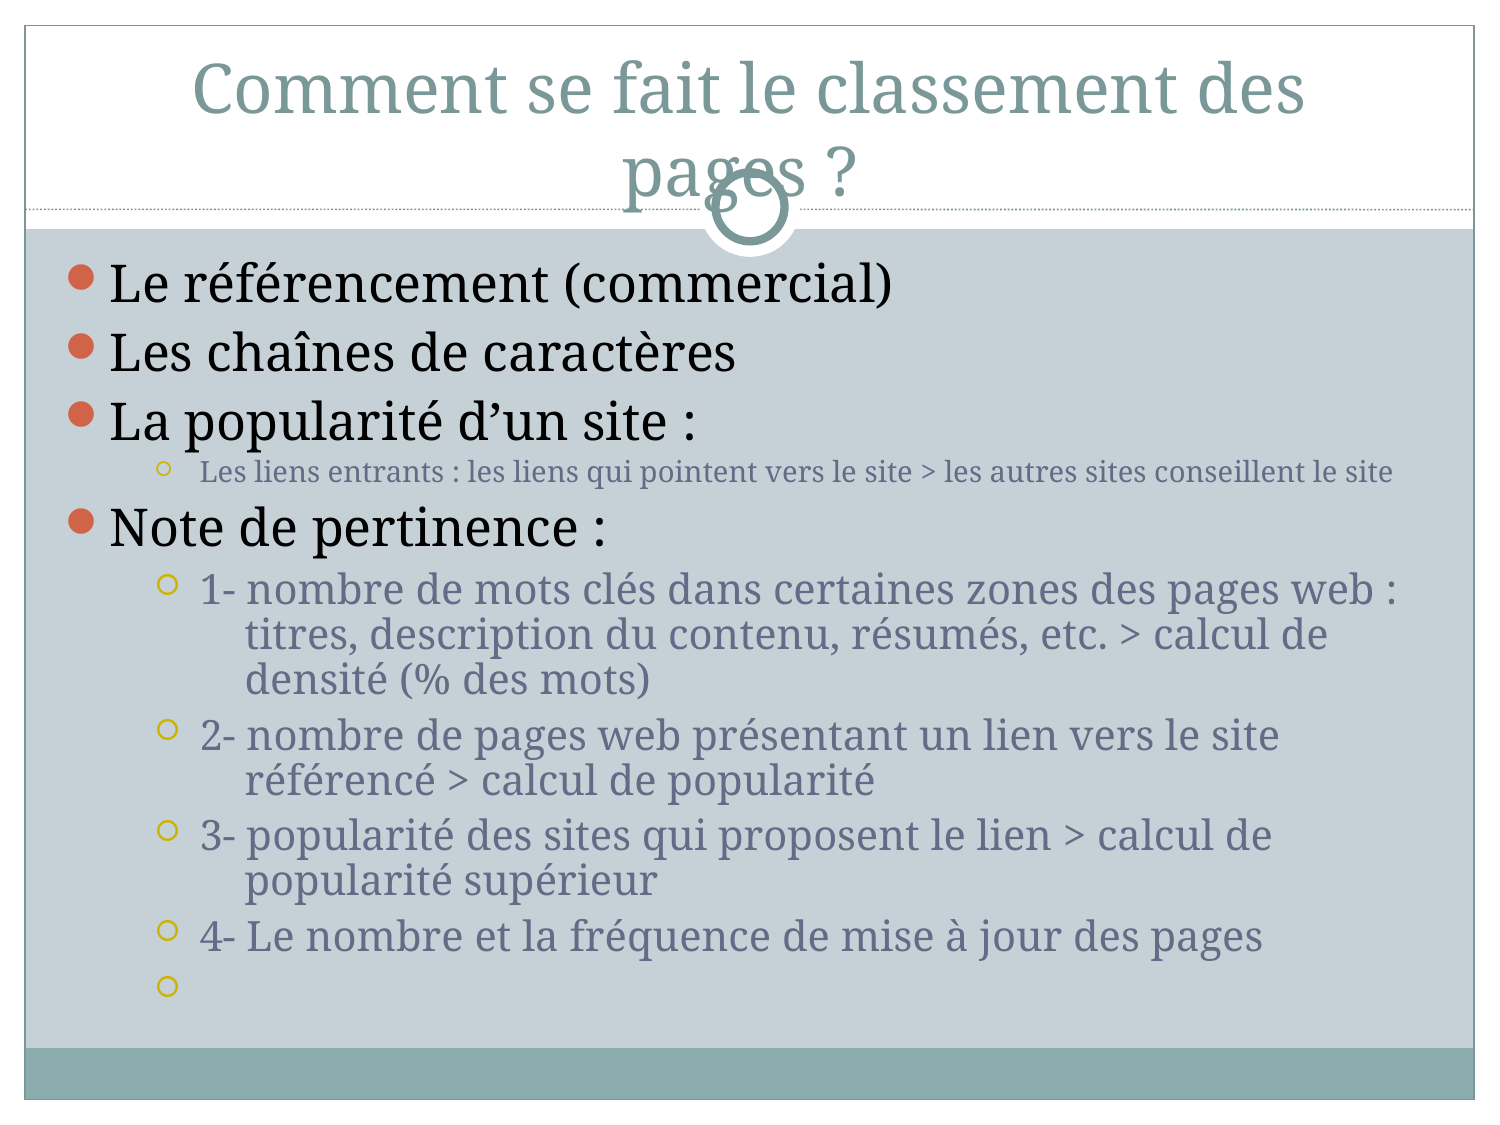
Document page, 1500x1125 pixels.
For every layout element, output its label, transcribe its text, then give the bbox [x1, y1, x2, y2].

title Comment se fait le classement des pages ? [49, 37, 1450, 162]
list Le référencement (commercial) Les chaînes de caractères La popularité d’un site : Les liens entrants : les liens qui pointent vers le site > les autres sites conseillent le site Note de pertinence : 1- nombre de mots clés dans certaines zones des pages web : titres, description du contenu, résumés, etc. > calcul de densité (% des mots) 2- nombre de pages web présentant un lien vers le site référencé > calcul de popularité 3- popularité des sites qui proposent le lien > calcul de popularité supérieur 4- Le nombre et la fréquence de mise à jour des pages [49, 250, 1445, 1001]
